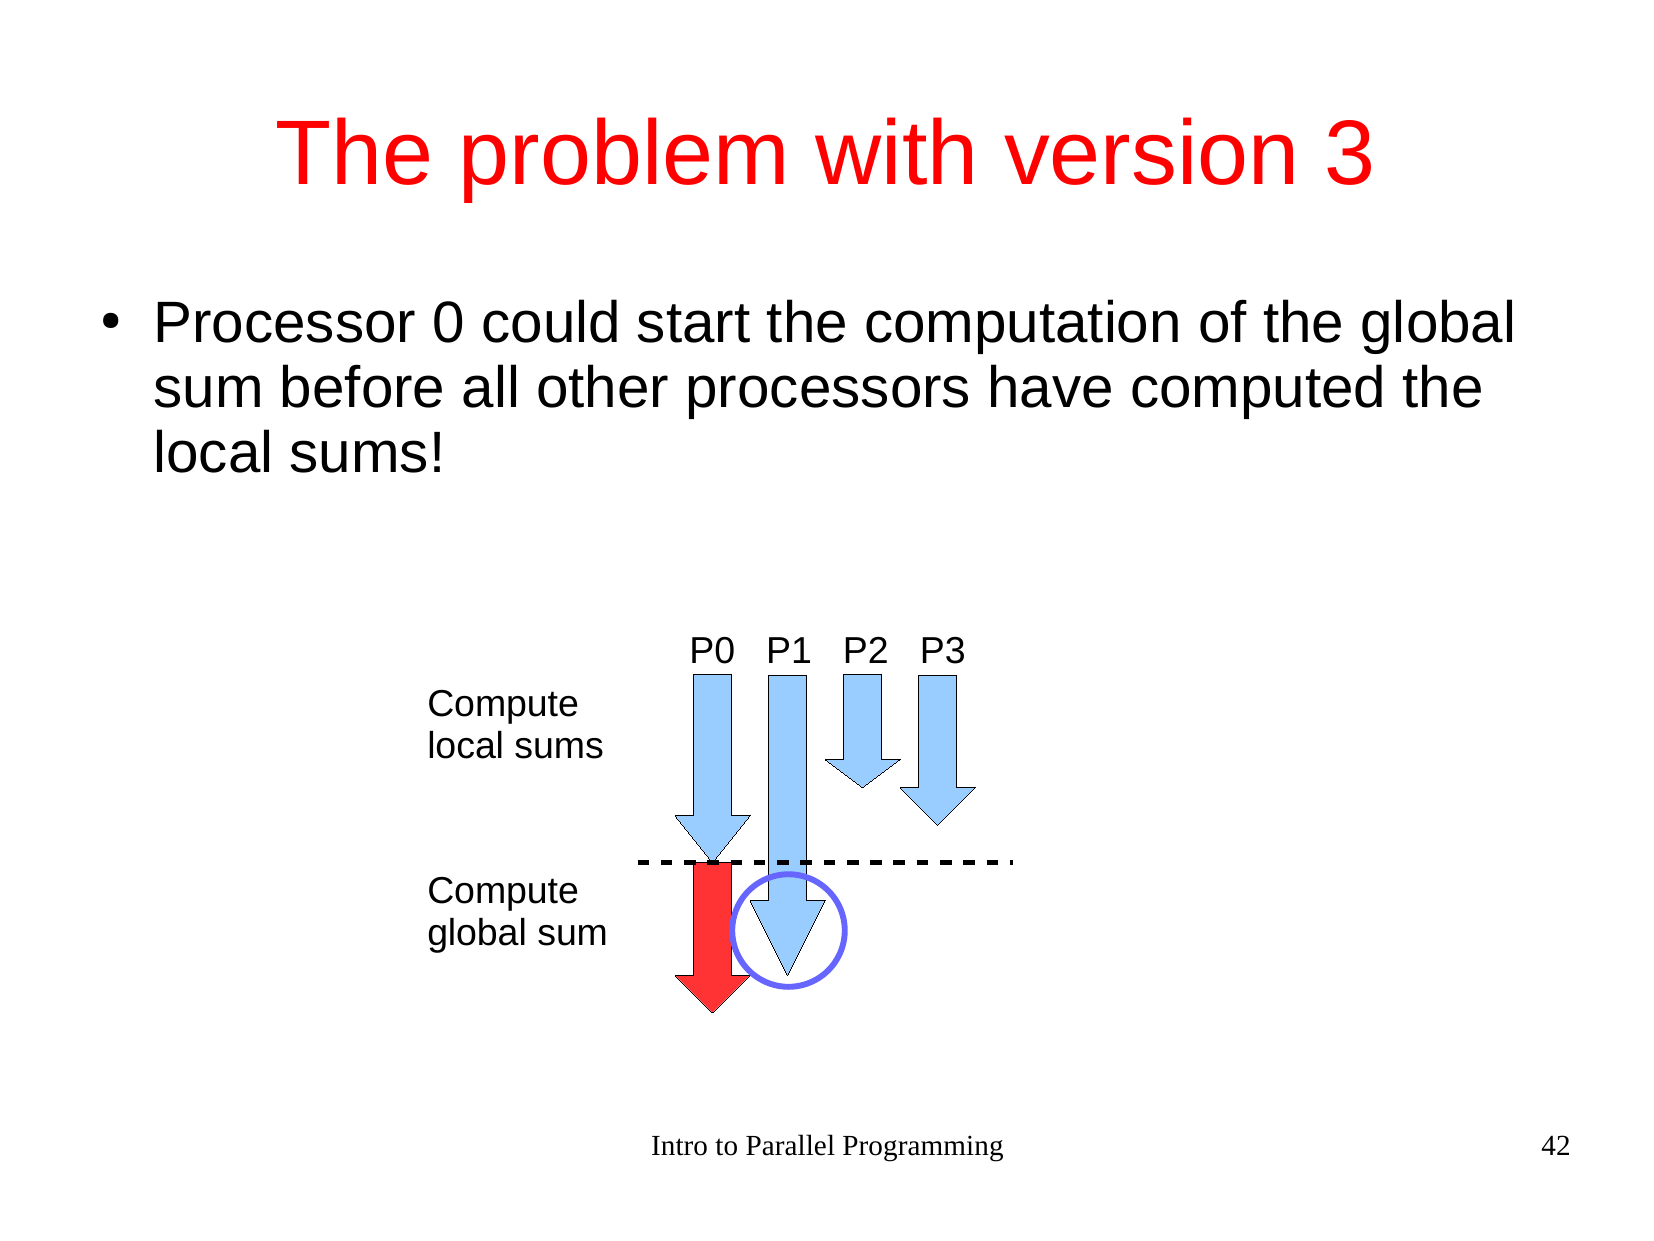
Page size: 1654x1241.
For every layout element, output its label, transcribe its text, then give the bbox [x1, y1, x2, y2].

text_box [675, 680, 751, 860]
text_box [900, 680, 976, 826]
text_box Compute local sums [412, 675, 638, 774]
list Processor 0 could start the computation of the global sum before all other processors have computed the local sums! [82, 290, 1571, 1109]
text_box P0 [674, 622, 750, 680]
text_box P3 [905, 622, 981, 680]
text_box P1 [751, 622, 827, 680]
text_box [825, 680, 901, 788]
text_box [750, 878, 826, 976]
text_box P2 [828, 622, 904, 680]
text_box [768, 680, 807, 874]
text_box [675, 862, 750, 1013]
text_box Compute global sum [412, 862, 638, 962]
title The problem with version 3 [82, 49, 1571, 257]
